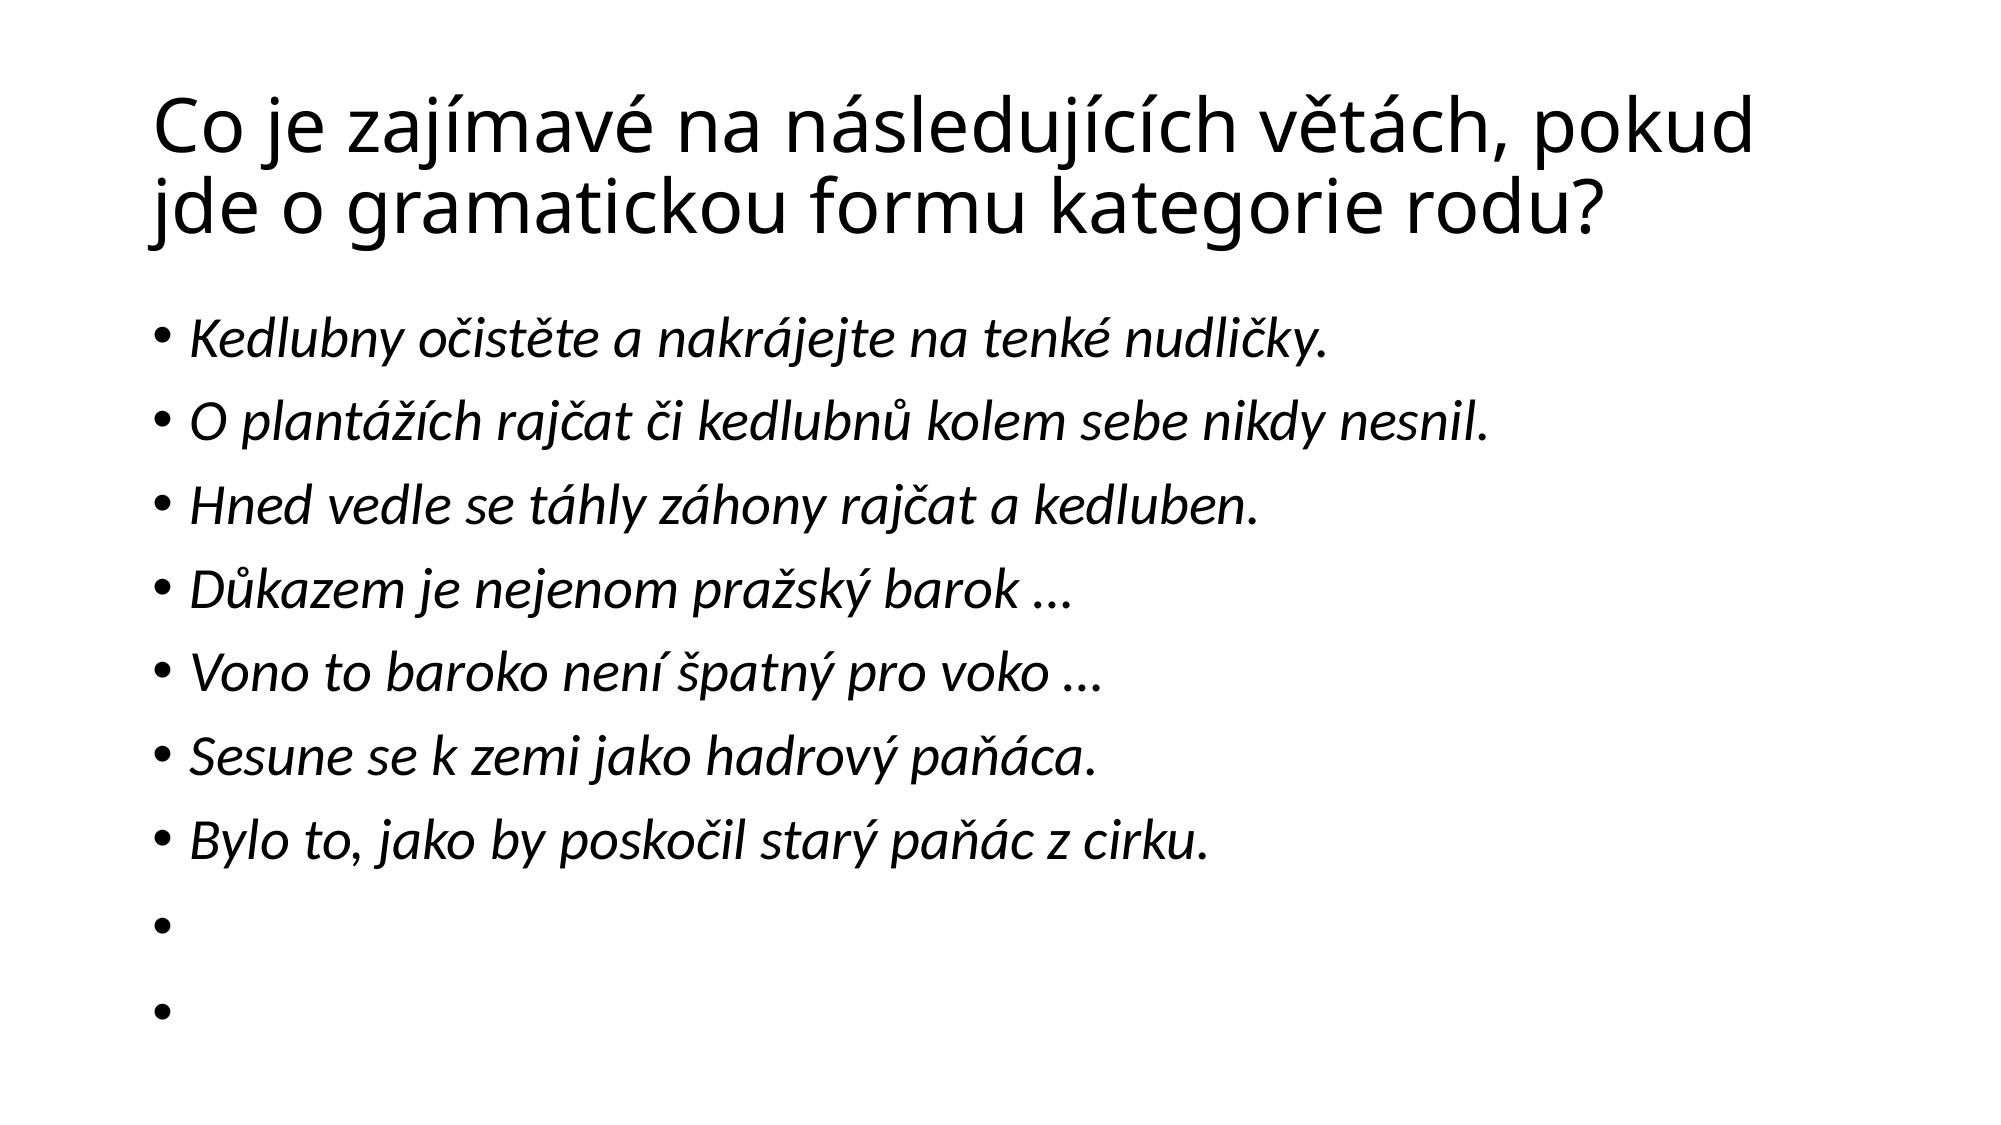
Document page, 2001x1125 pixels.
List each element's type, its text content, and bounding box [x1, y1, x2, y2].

list Kedlubny očistěte a nakrájejte na tenké nudličky. O plantážích rajčat či kedlubnů kolem sebe nikdy nesnil. Hned vedle se táhly záhony rajčat a kedluben. Důkazem je nejenom pražský barok … Vono to baroko není špatný pro voko … Sesune se k zemi jako hadrový paňáca. Bylo to, jako by poskočil starý paňác z cirku. [137, 299, 1863, 1014]
title Co je zajímavé na následujících větách, pokud jde o gramatickou formu kategorie rodu? [137, 59, 1863, 278]
